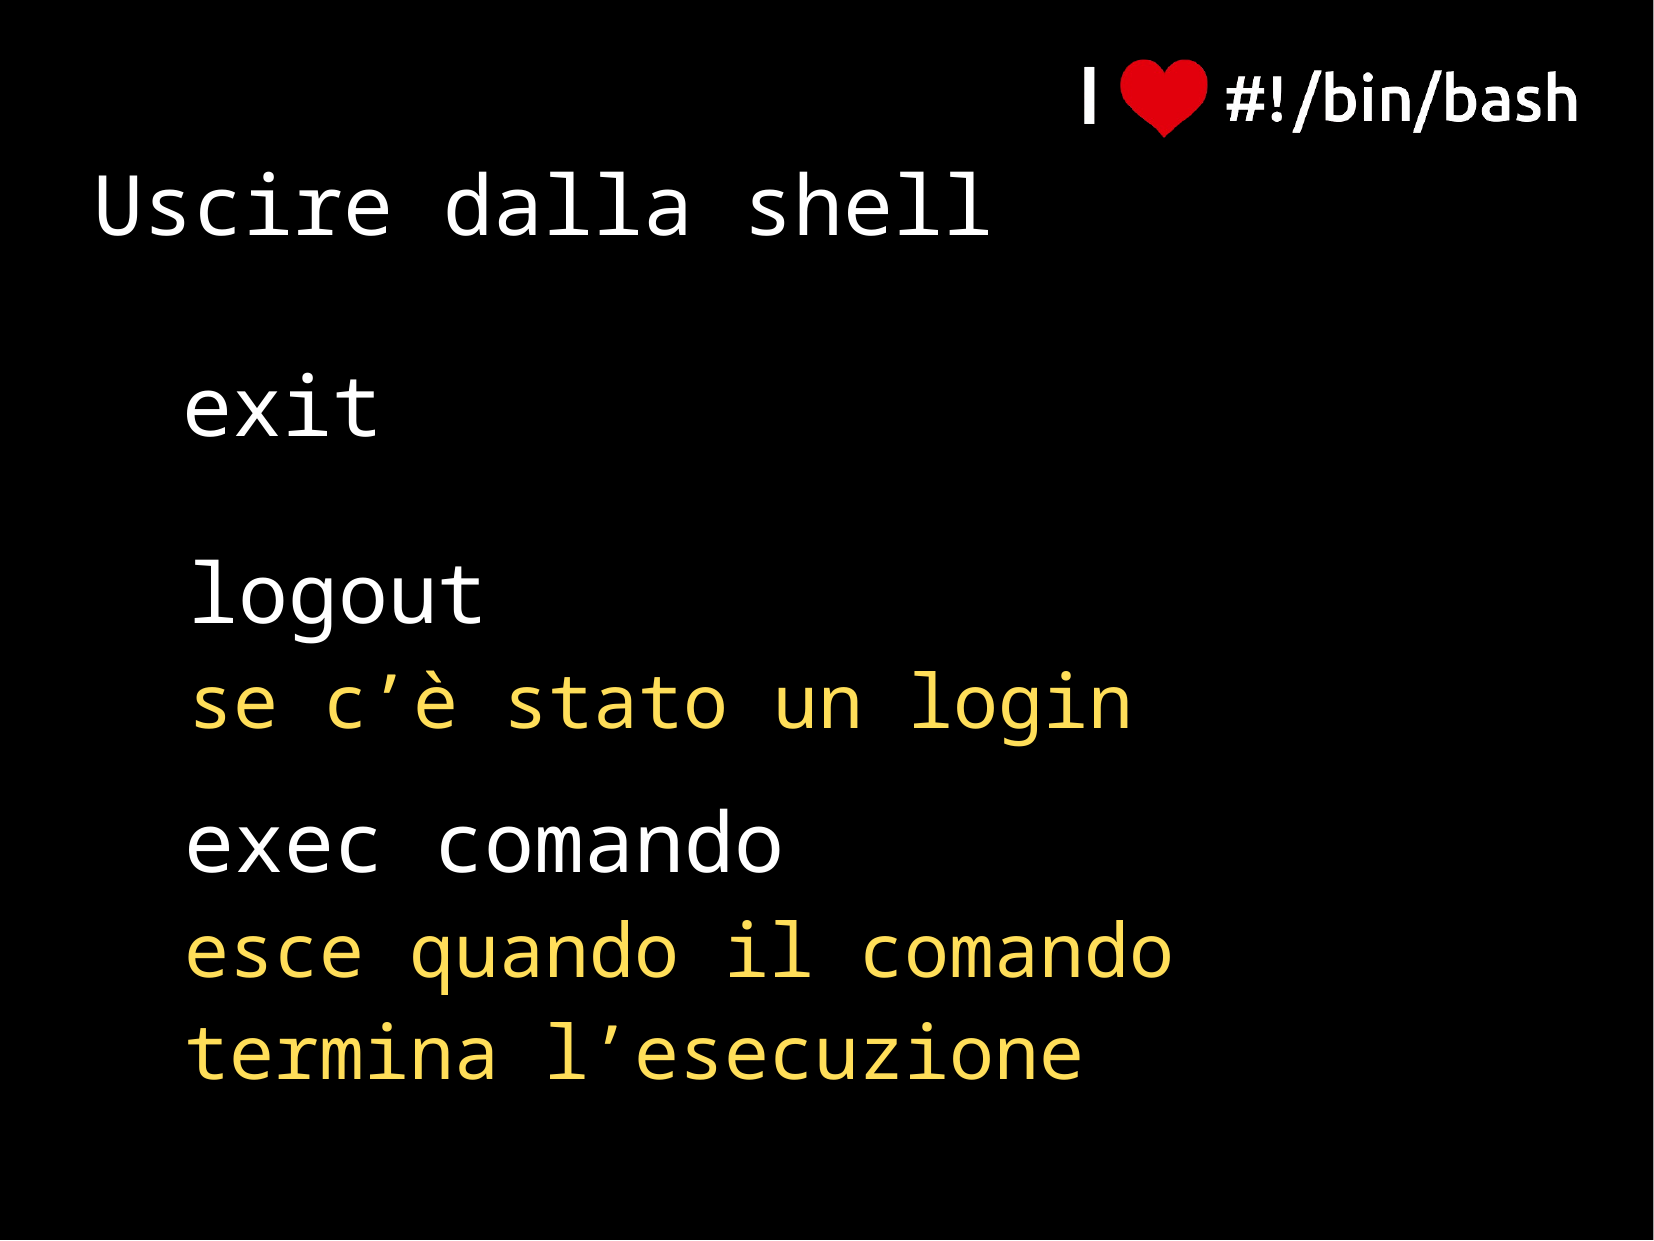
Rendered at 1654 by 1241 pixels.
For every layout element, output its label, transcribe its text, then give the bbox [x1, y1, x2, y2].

text_box Uscire dalla shell [79, 139, 1044, 271]
text_box logout se c’è stato un login [173, 527, 1359, 762]
text_box exec comando esce quando il comando termina l’esecuzione [169, 776, 1320, 1063]
text_box exit [167, 340, 500, 458]
picture [1064, 45, 1595, 154]
